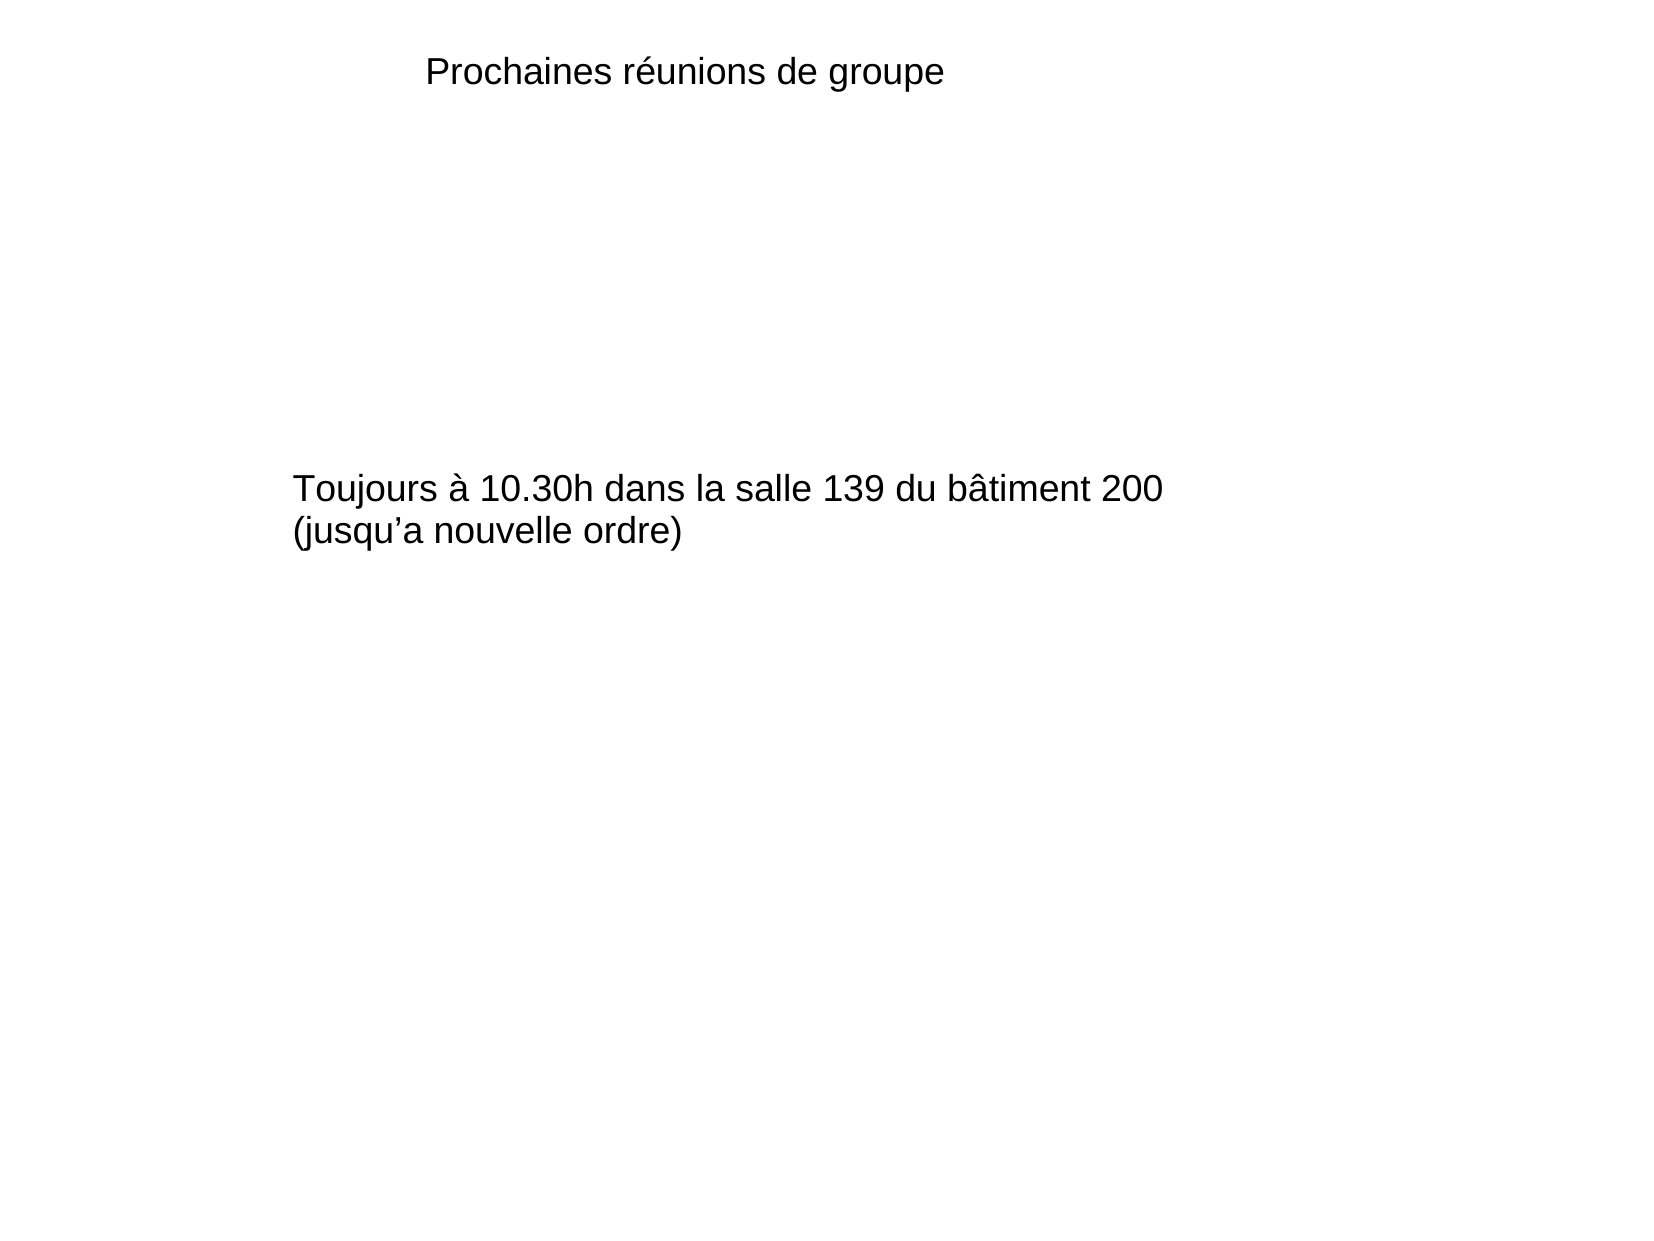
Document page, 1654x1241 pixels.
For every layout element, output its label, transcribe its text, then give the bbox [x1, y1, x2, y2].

text_box Toujours à 10.30h dans la salle 139 du bâtiment 200 (jusqu’a nouvelle ordre) [277, 259, 1181, 960]
text_box Prochaines réunions de groupe [410, 41, 666, 99]
